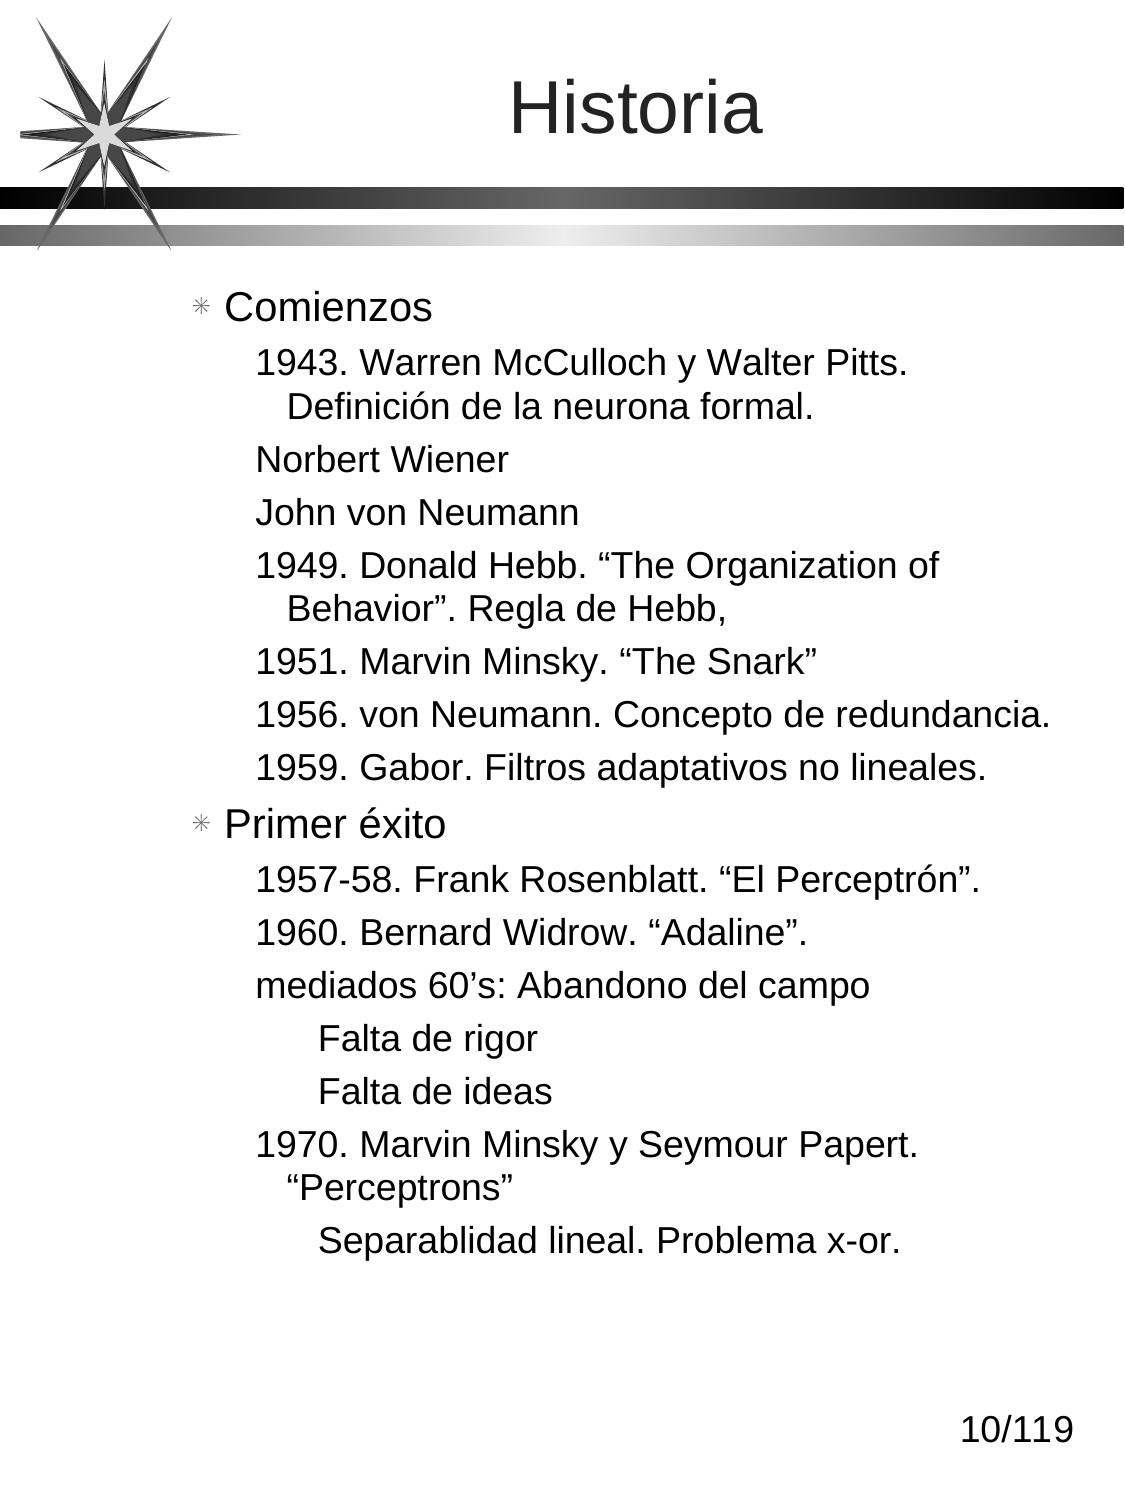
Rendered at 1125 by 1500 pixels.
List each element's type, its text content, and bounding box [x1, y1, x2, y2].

list Comienzos 1943. Warren McCulloch y Walter Pitts. Definición de la neurona formal. Norbert Wiener John von Neumann 1949. Donald Hebb. “The Organization of Behavior”. Regla de Hebb, 1951. Marvin Minsky. “The Snark” 1956. von Neumann. Concepto de redundancia. 1959. Gabor. Filtros adaptativos no lineales. Primer éxito 1957-58. Frank Rosenblatt. “El Perceptrón”. 1960. Bernard Widrow. “Adaline”. mediados 60’s: Abandono del campo Falta de rigor Falta de ideas 1970. Marvin Minsky y Seymour Papert. “Perceptrons” Separablidad lineal. Problema x-or. [37, 275, 1075, 1450]
title Historia [174, 50, 1097, 163]
